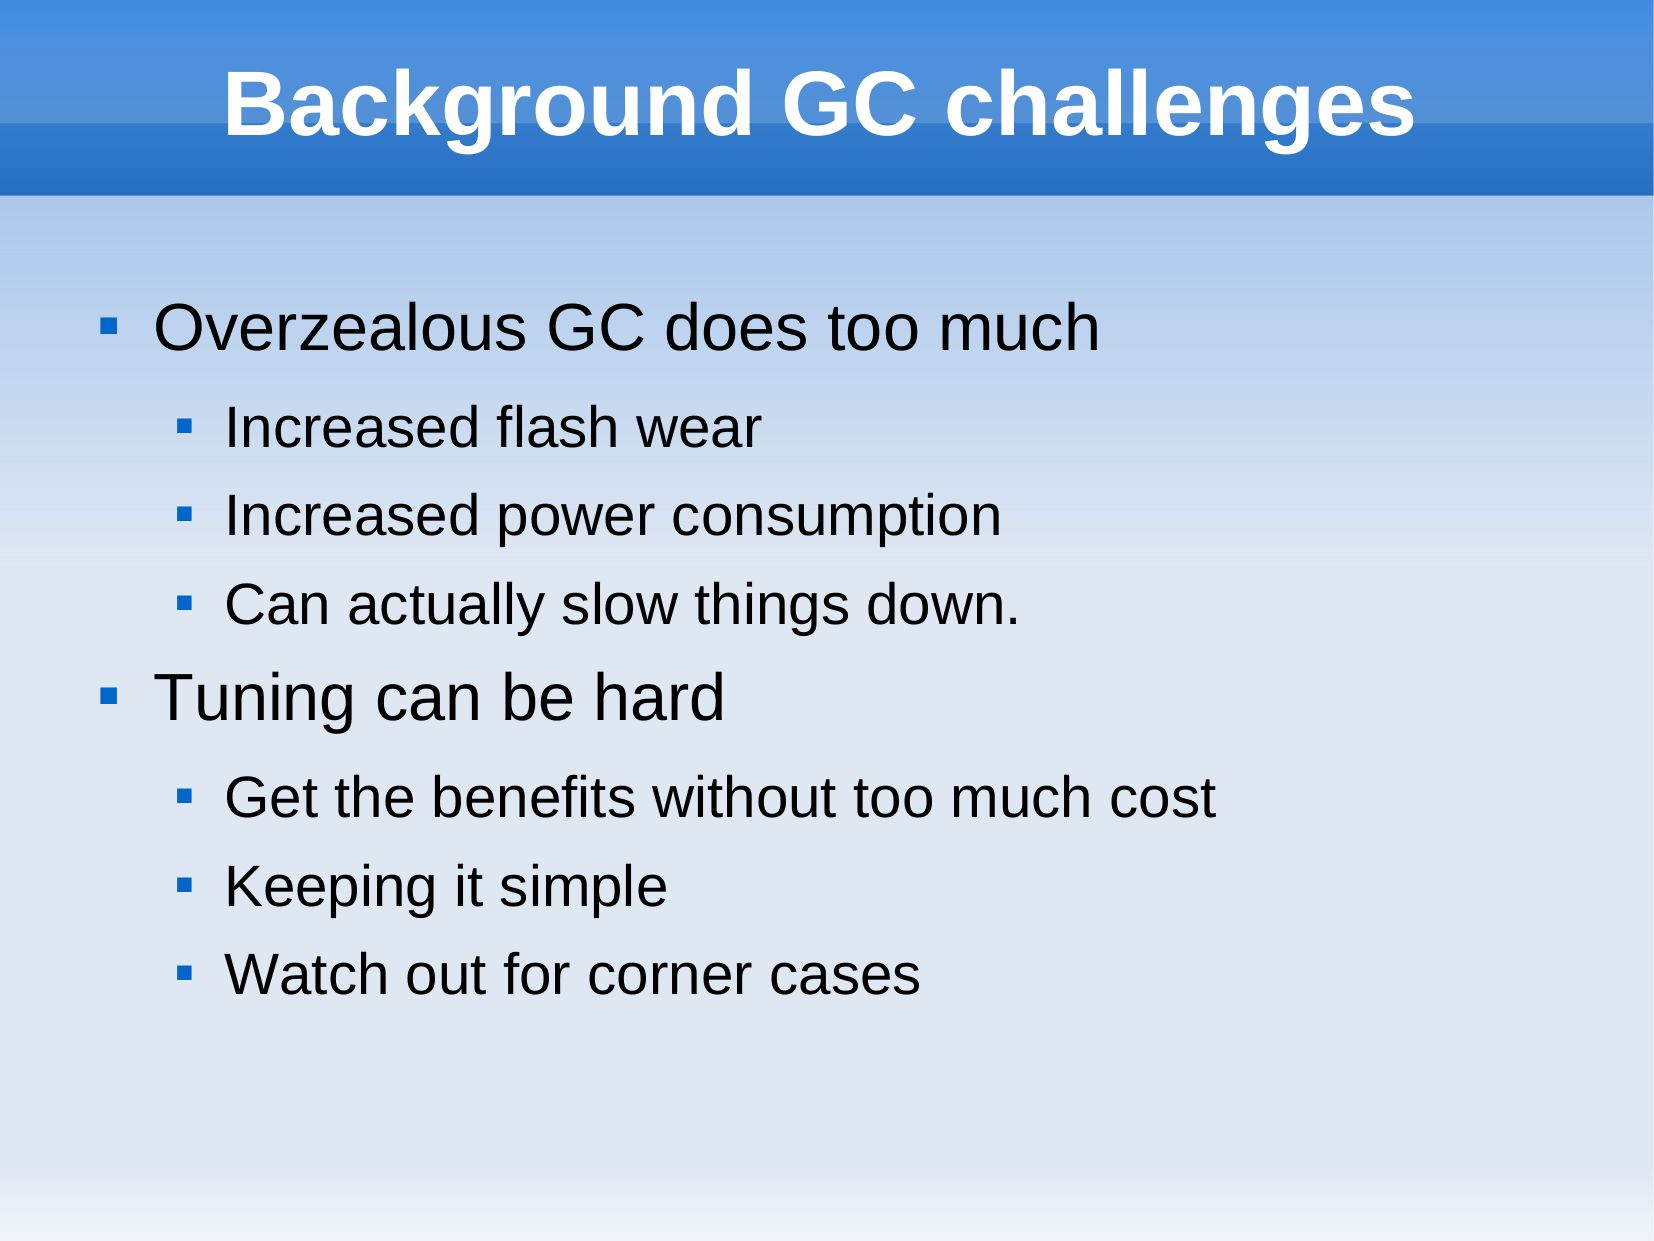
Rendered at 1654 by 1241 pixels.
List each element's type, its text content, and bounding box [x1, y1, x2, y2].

title Background GC challenges [76, 0, 1565, 208]
picture [0, 0, 1654, 1241]
list Overzealous GC does too much Increased flash wear Increased power consumption Can actually slow things down. Tuning can be hard Get the benefits without too much cost Keeping it simple Watch out for corner cases [82, 290, 1571, 1094]
